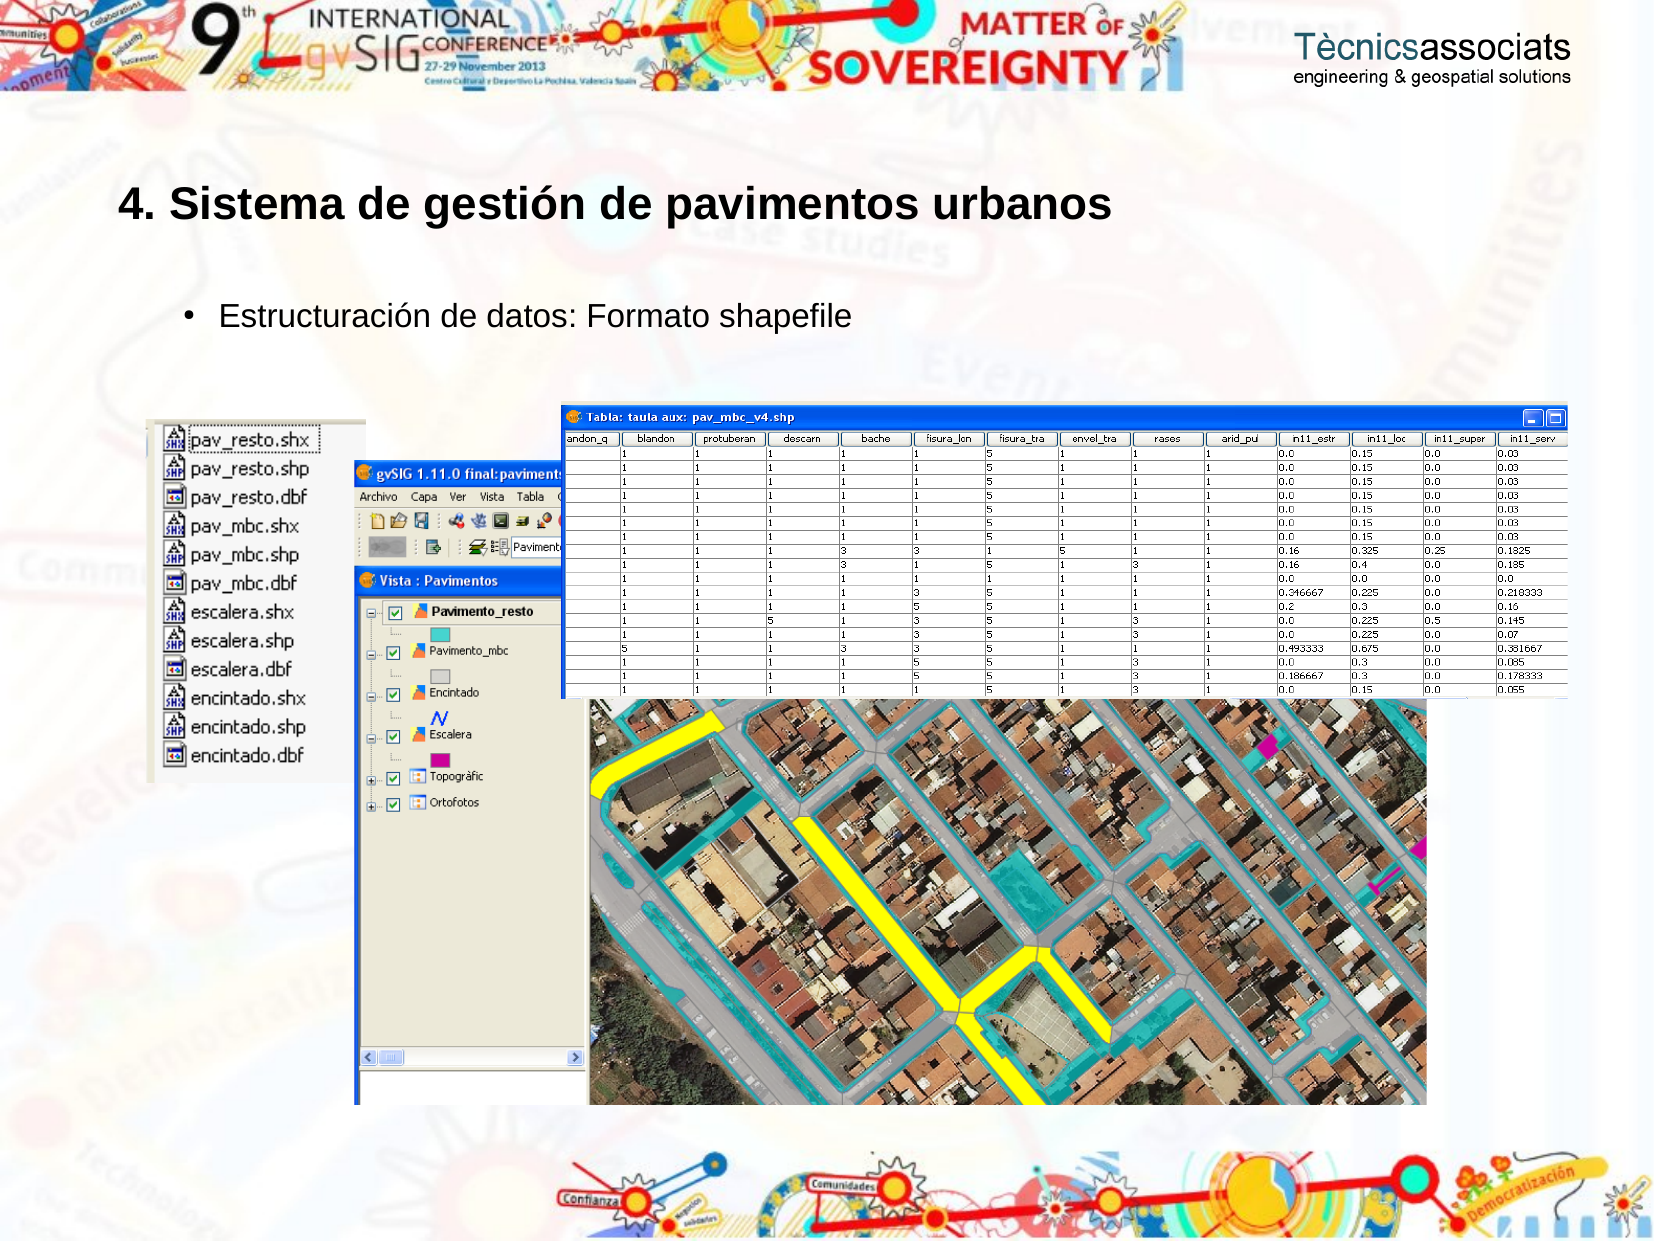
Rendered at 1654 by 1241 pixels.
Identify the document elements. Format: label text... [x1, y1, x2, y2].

text_box 4. Sistema de gestión de pavimentos urbanos [118, 177, 1595, 230]
picture [0, 0, 1654, 1241]
text_box Estructuración de datos: Formato shapefile [147, 278, 1477, 460]
